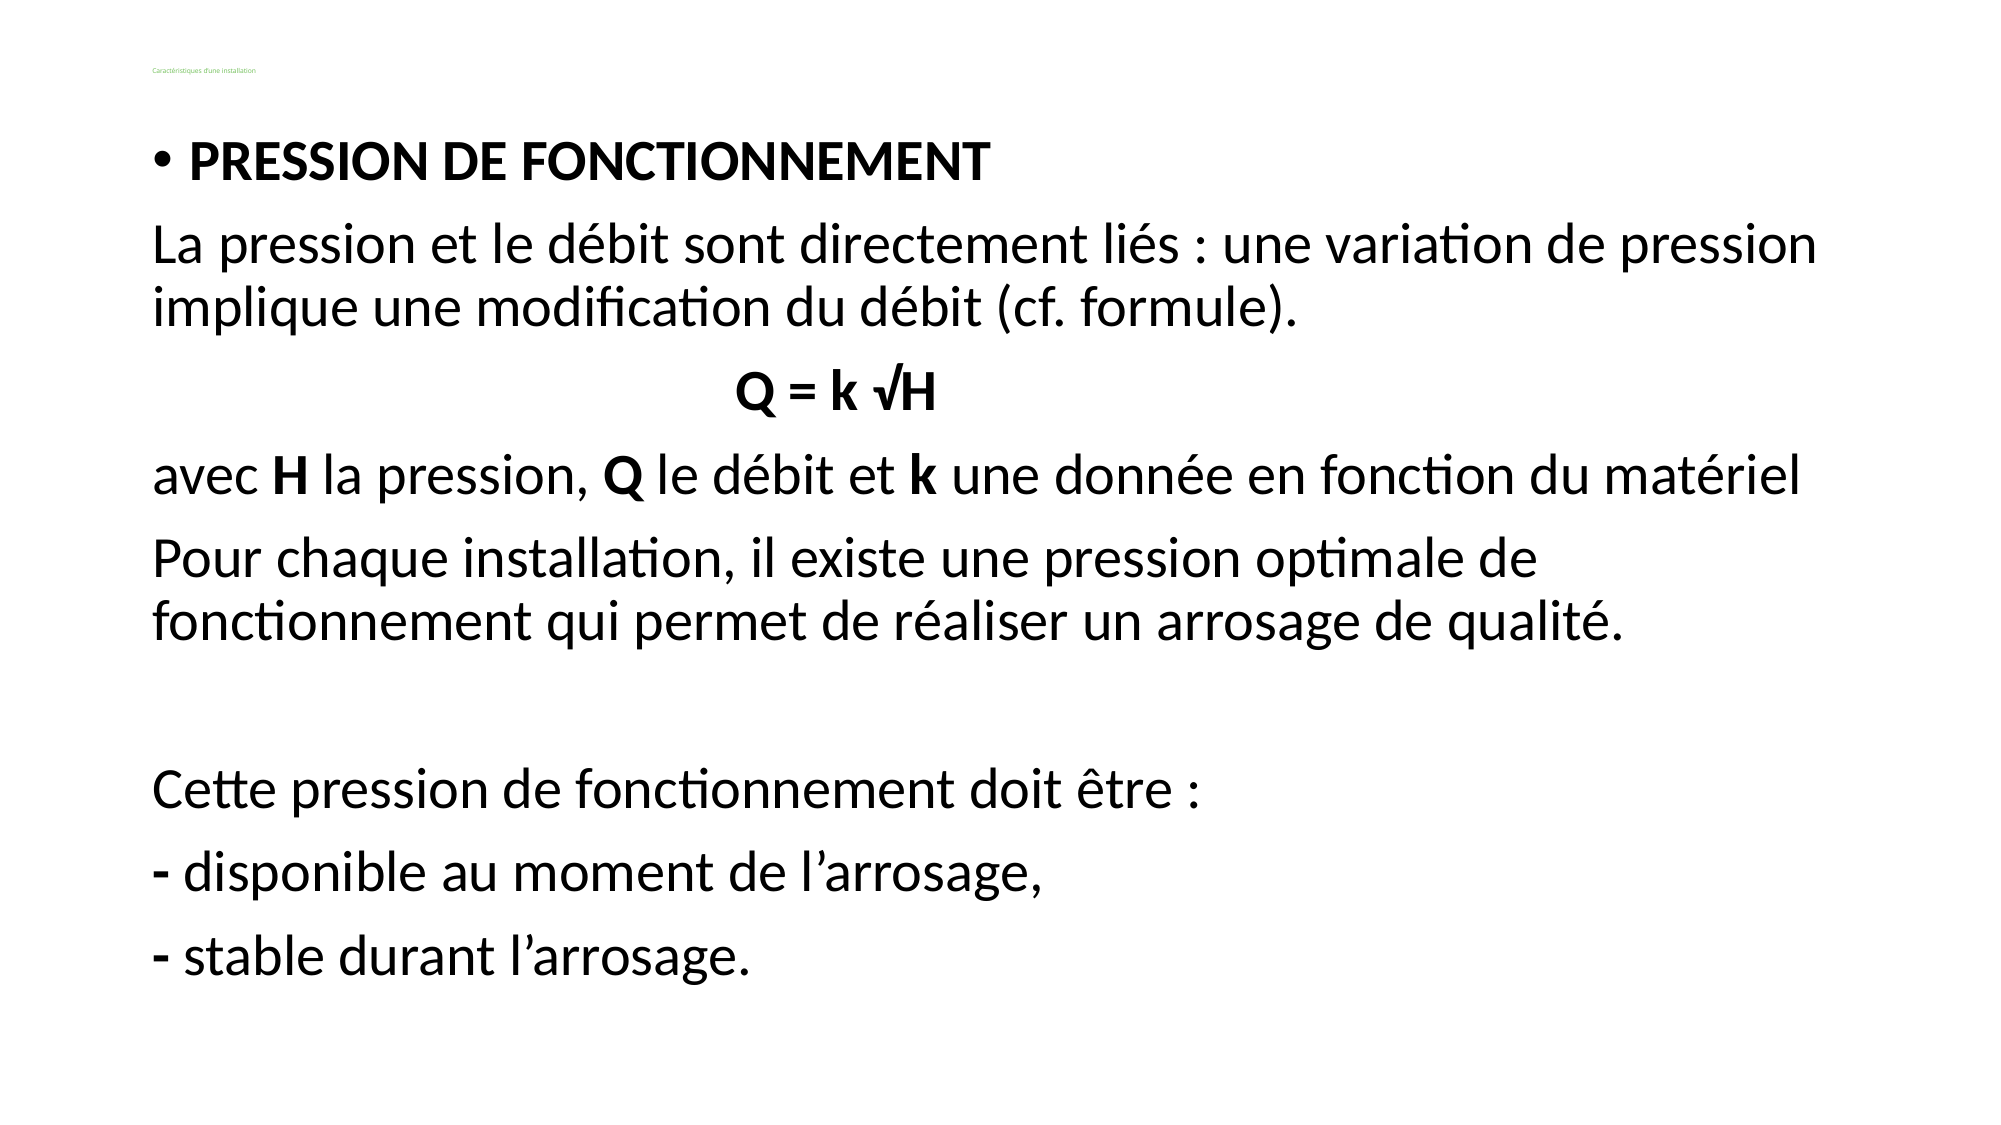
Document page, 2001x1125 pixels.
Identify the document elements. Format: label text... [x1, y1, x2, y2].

title Caractéristiques d’une installation [137, 59, 1863, 83]
list PRESSION DE FONCTIONNEMENT La pression et le débit sont directement liés : une variation de pression implique une modification du débit (cf. formule). Q = k √H avec H la pression, Q le débit et k une donnée en fonction du matériel Pour chaque installation, il existe une pression optimale de fonctionnement qui permet de réaliser un arrosage de qualité. Cette pression de fonctionnement doit être : - disponible au moment de l’arrosage, - stable durant l’arrosage. [137, 122, 1863, 1014]
